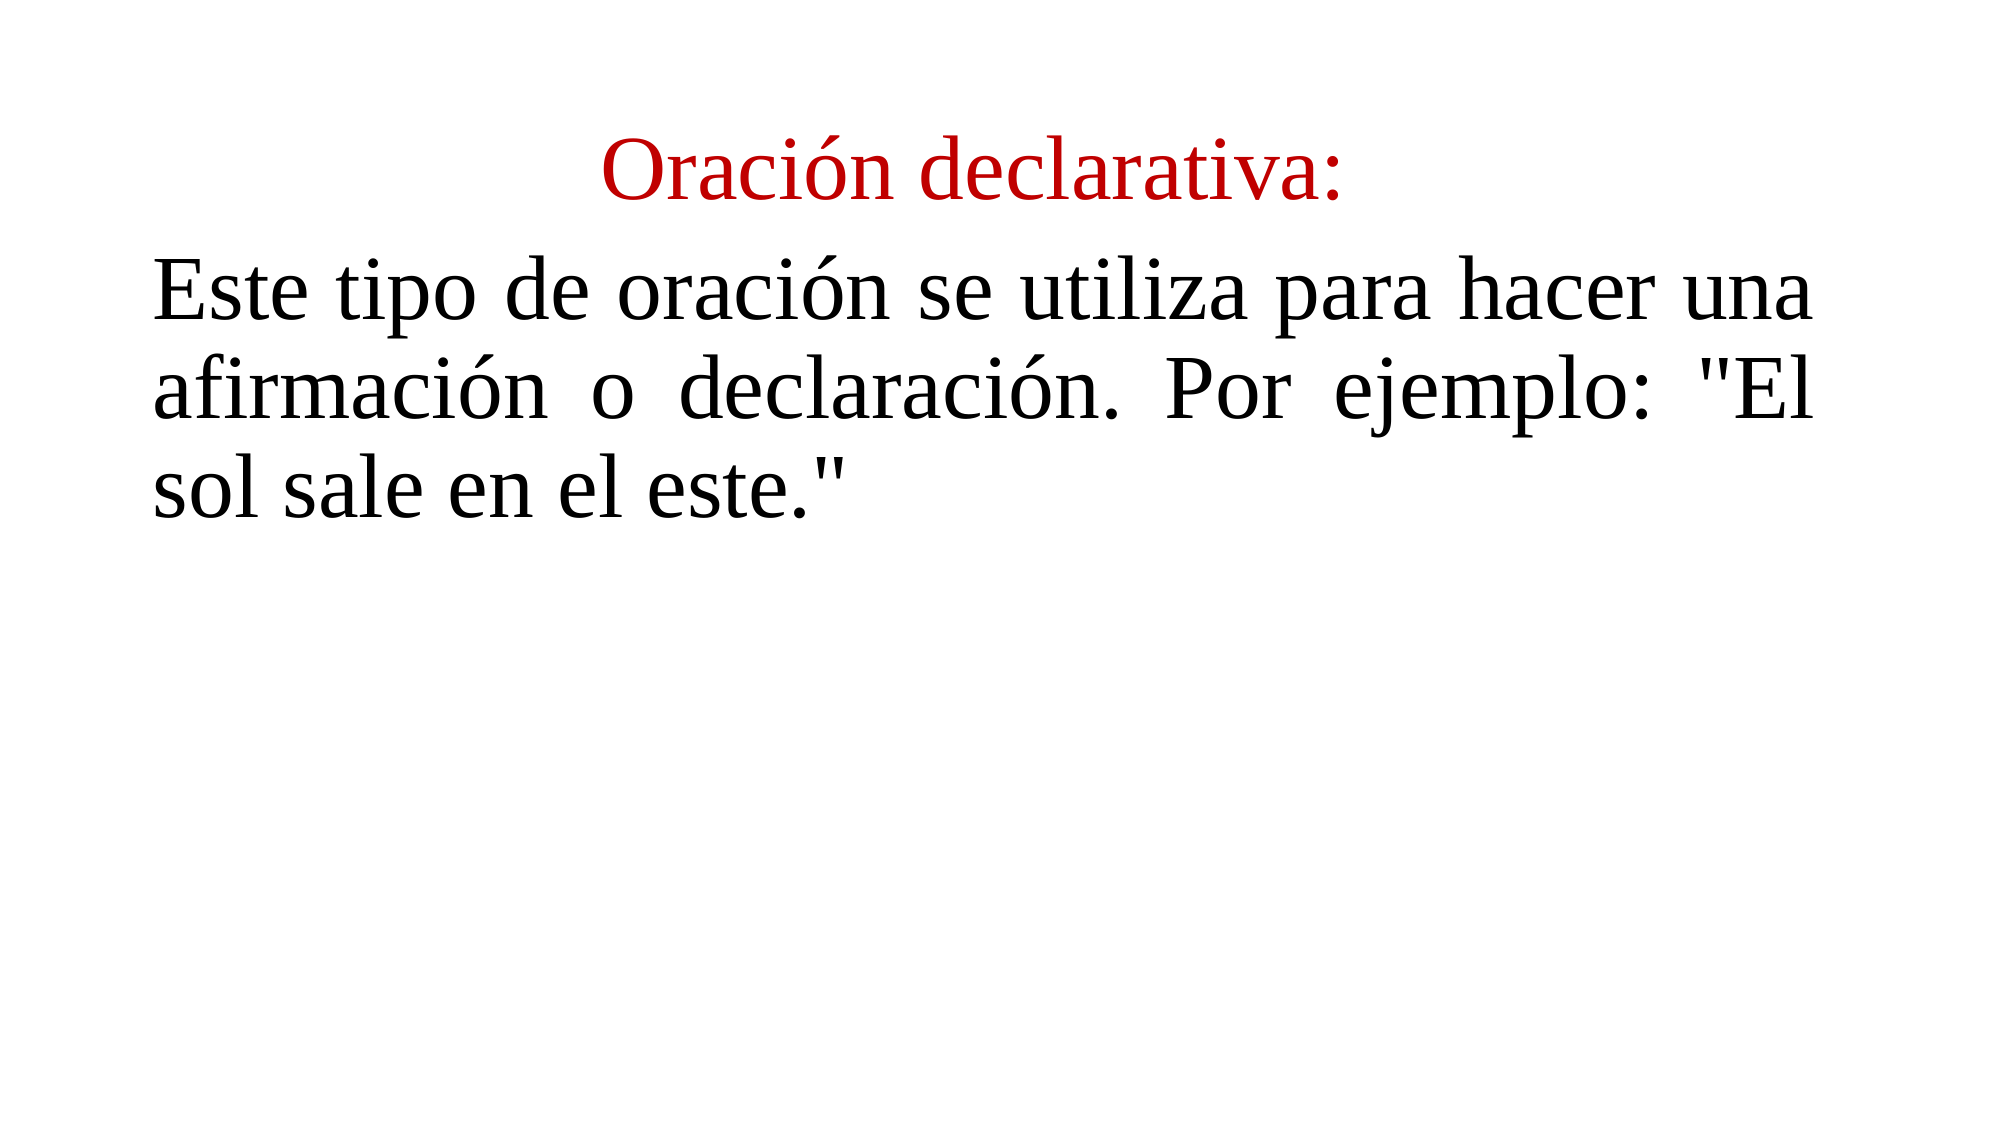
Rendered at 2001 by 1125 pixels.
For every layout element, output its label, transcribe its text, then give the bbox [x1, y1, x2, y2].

list Oración declarativa: Este tipo de oración se utiliza para hacer una afirmación o declaración. Por ejemplo: "El sol sale en el este." [137, 112, 1863, 1014]
